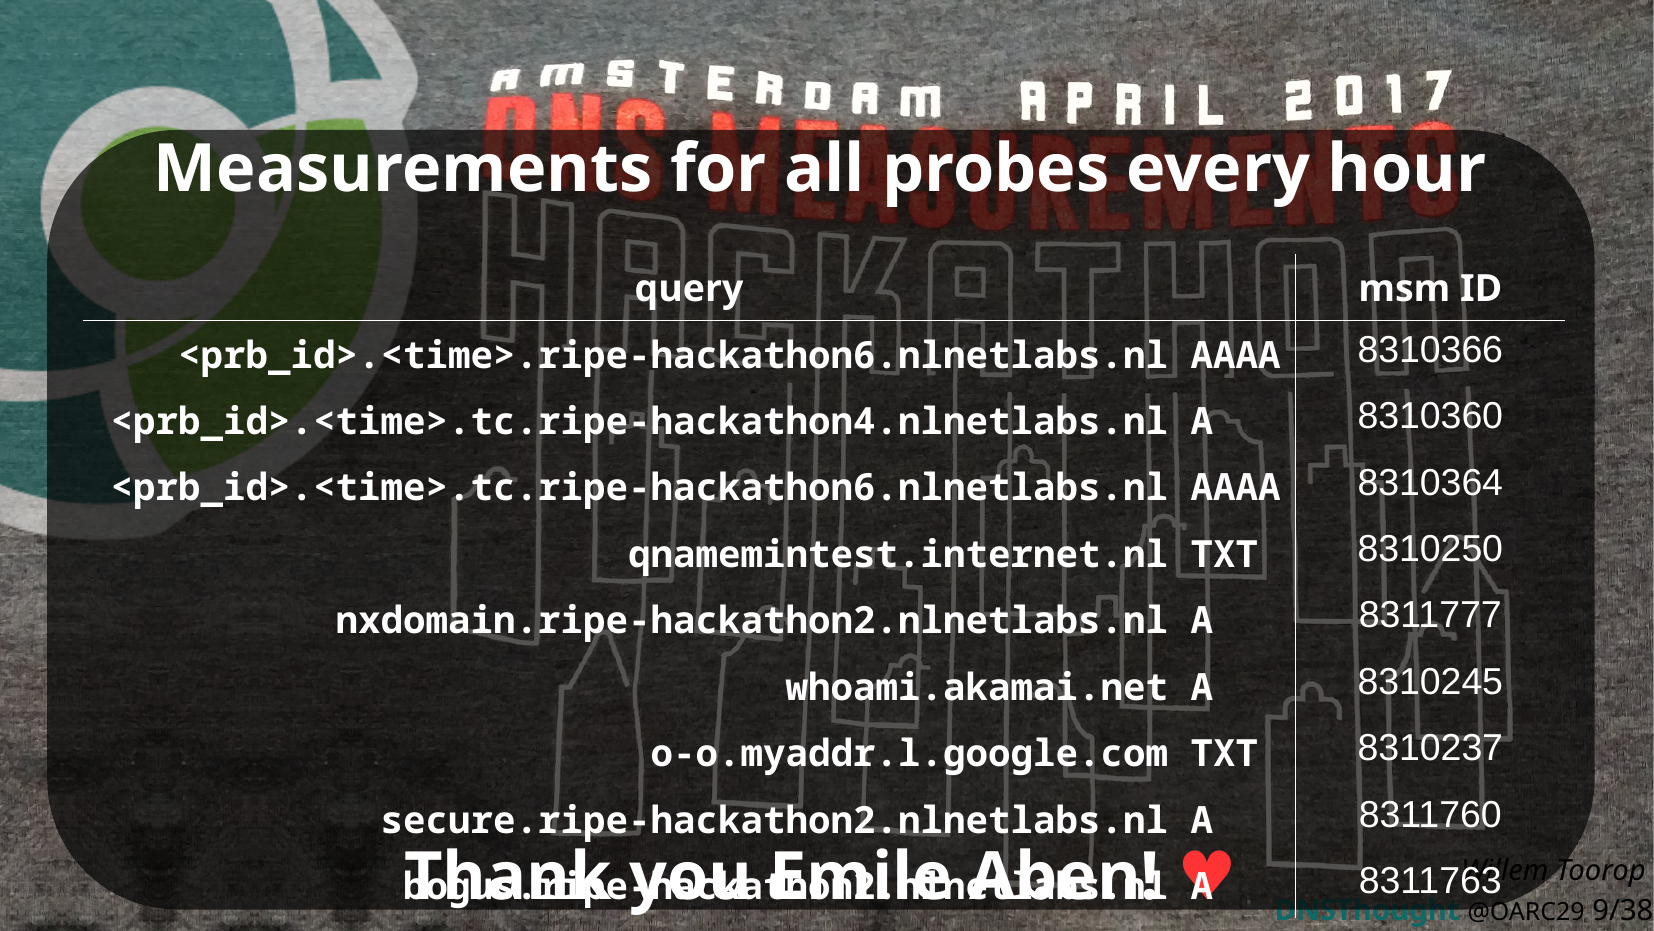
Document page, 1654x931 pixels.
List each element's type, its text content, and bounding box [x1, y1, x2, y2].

table_cell 8310366 [1296, 321, 1565, 387]
table_header query [83, 254, 1295, 320]
table_header msm ID [1296, 254, 1565, 320]
picture [0, 0, 1654, 931]
table_cell 8311763 [1296, 852, 1565, 918]
table_cell 8310250 [1296, 520, 1565, 586]
table_cell 8310364 [1296, 453, 1565, 520]
text_box Measurements for all probes every hour Thank you Emile Aben! ♥️ [47, 129, 1595, 870]
table_cell bogus.ripe-hackathon2.nlnetlabs.nl A [83, 852, 1295, 918]
table_cell secure.ripe-hackathon2.nlnetlabs.nl A [83, 785, 1295, 852]
table_cell 8310360 [1296, 387, 1565, 453]
table_cell 8311760 [1296, 785, 1565, 852]
table_cell qnamemintest.internet.nl TXT [83, 520, 1295, 586]
table_cell <prb_id>.<time>.tc.ripe-hackathon6.nlnetlabs.nl AAAA [83, 453, 1295, 520]
table_cell nxdomain.ripe-hackathon2.nlnetlabs.nl A [83, 586, 1295, 653]
table_cell <prb_id>.<time>.ripe-hackathon6.nlnetlabs.nl AAAA [83, 321, 1295, 387]
table_cell o-o.myaddr.l.google.com TXT [83, 719, 1295, 785]
table_cell 8311777 [1296, 586, 1565, 653]
table_cell <prb_id>.<time>.tc.ripe-hackathon4.nlnetlabs.nl A [83, 387, 1295, 453]
table_cell 8310237 [1296, 719, 1565, 785]
table_cell whoami.akamai.net A [83, 653, 1295, 719]
table_cell 8310245 [1296, 653, 1565, 719]
